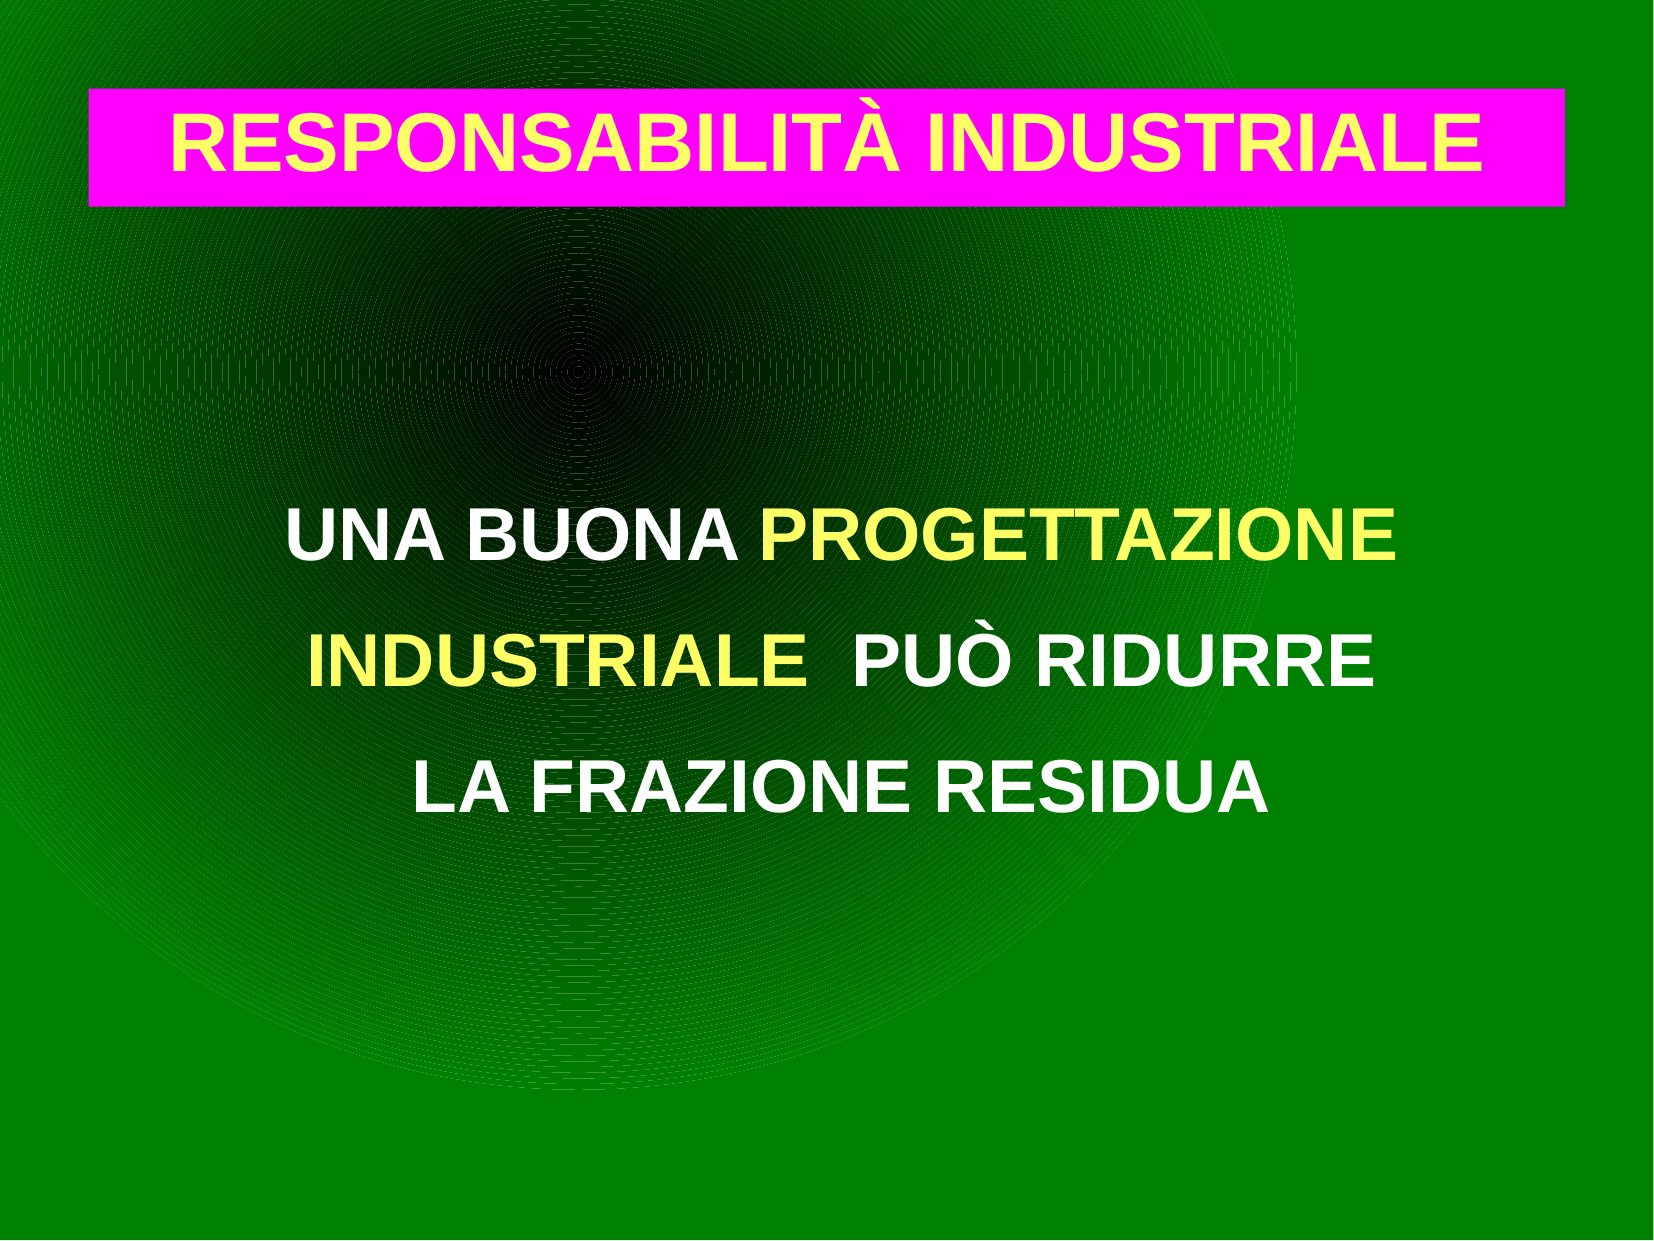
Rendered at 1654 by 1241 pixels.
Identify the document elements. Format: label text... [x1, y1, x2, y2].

text_box RESPONSABILITÀ INDUSTRIALE [88, 88, 1565, 207]
text_box UNA BUONA PROGETTAZIONE INDUSTRIALE PUÒ RIDURRE LA FRAZIONE RESIDUA [236, 442, 1447, 794]
